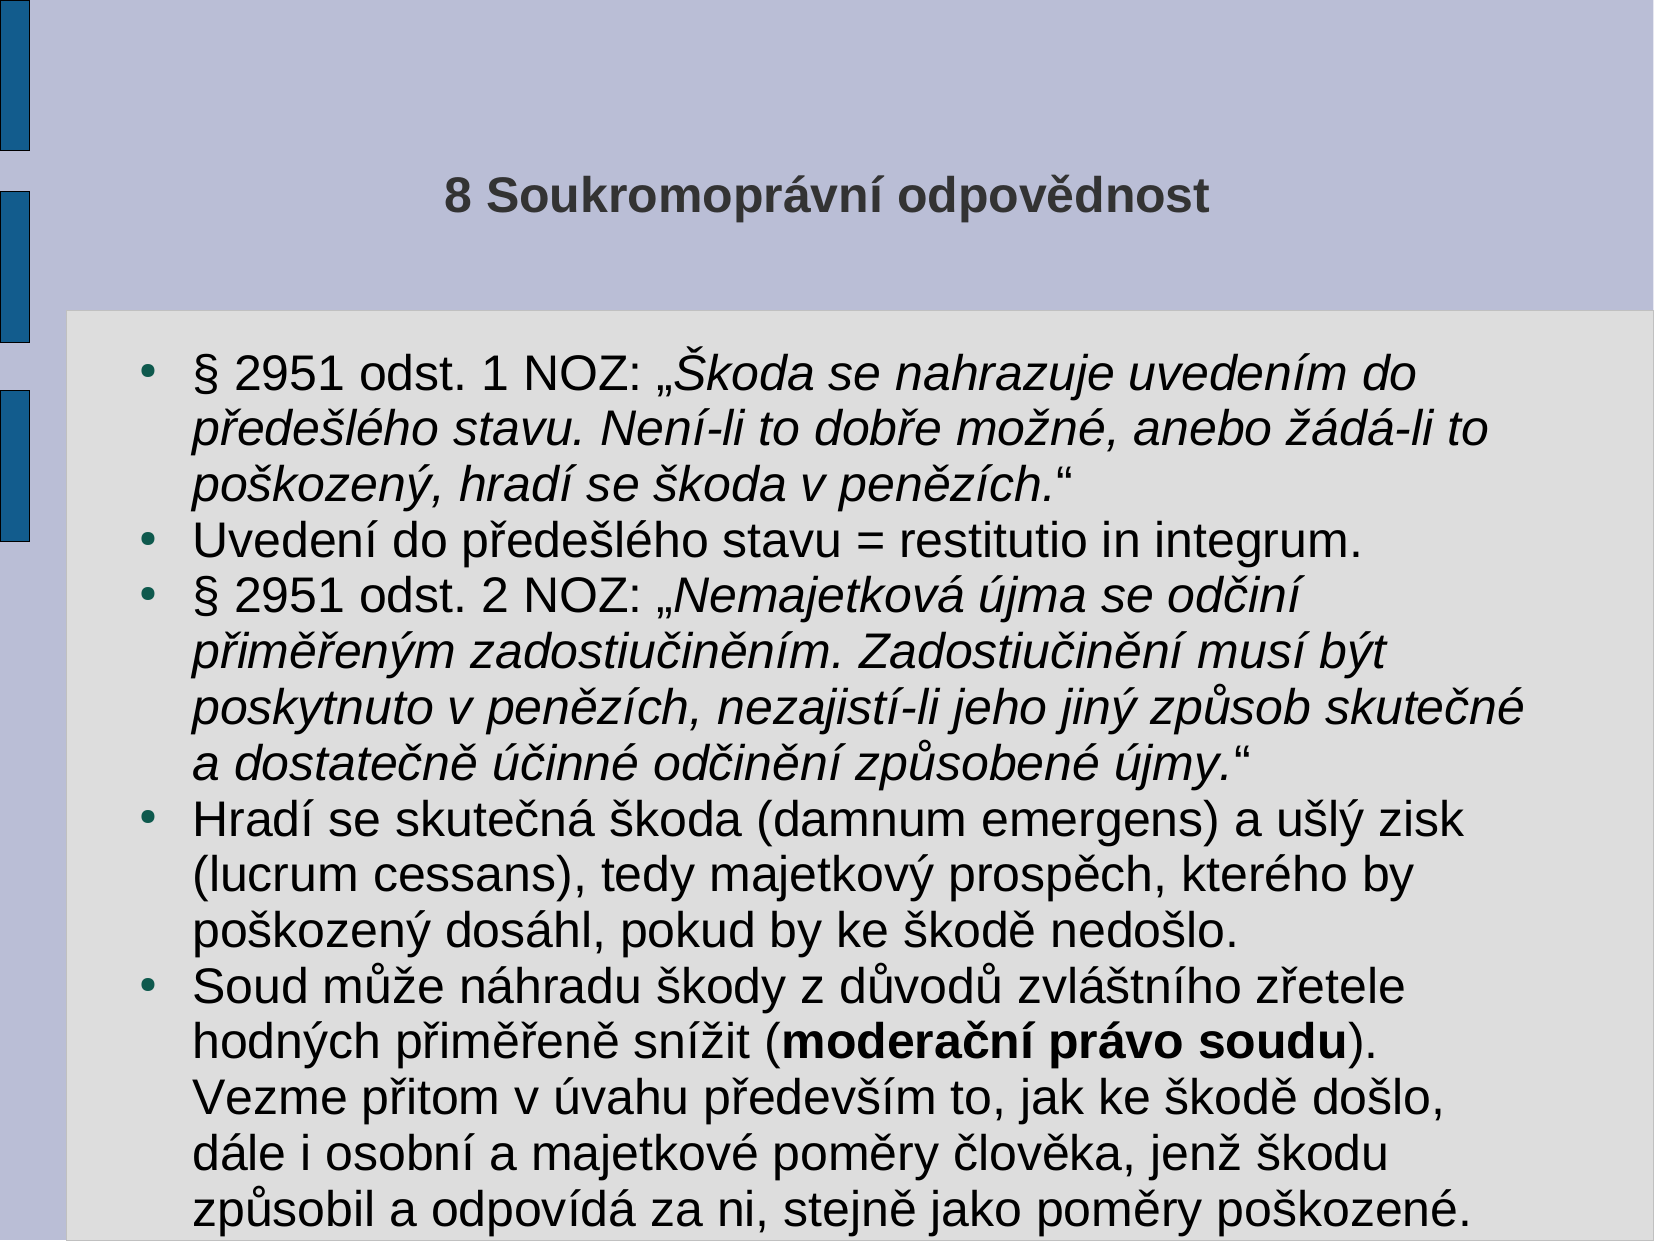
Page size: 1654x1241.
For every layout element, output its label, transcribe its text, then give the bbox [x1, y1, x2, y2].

title 8 Soukromoprávní odpovědnost [121, 91, 1534, 299]
list § 2951 odst. 1 NOZ: „Škoda se nahrazuje uvedením do předešlého stavu. Není-li to dobře možné, anebo žádá-li to poškozený, hradí se škoda v penězích.“ Uvedení do předešlého stavu = restitutio in integrum. § 2951 odst. 2 NOZ: „Nemajetková újma se odčiní přiměřeným zadostiučiněním. Zadostiučinění musí být poskytnuto v penězích, nezajistí-li jeho jiný způsob skutečné a dostatečně účinné odčinění způsobené újmy.“ Hradí se skutečná škoda (damnum emergens) a ušlý zisk (lucrum cessans), tedy majetkový prospěch, kterého by poškozený dosáhl, pokud by ke škodě nedošlo. Soud může náhradu škody z důvodů zvláštního zřetele hodných přiměřeně snížit (moderační právo soudu). Vezme přitom v úvahu především to, jak ke škodě došlo, dále i osobní a majetkové poměry člověka, jenž škodu způsobil a odpovídá za ni, stejně jako poměry poškozené. [121, 344, 1534, 1238]
